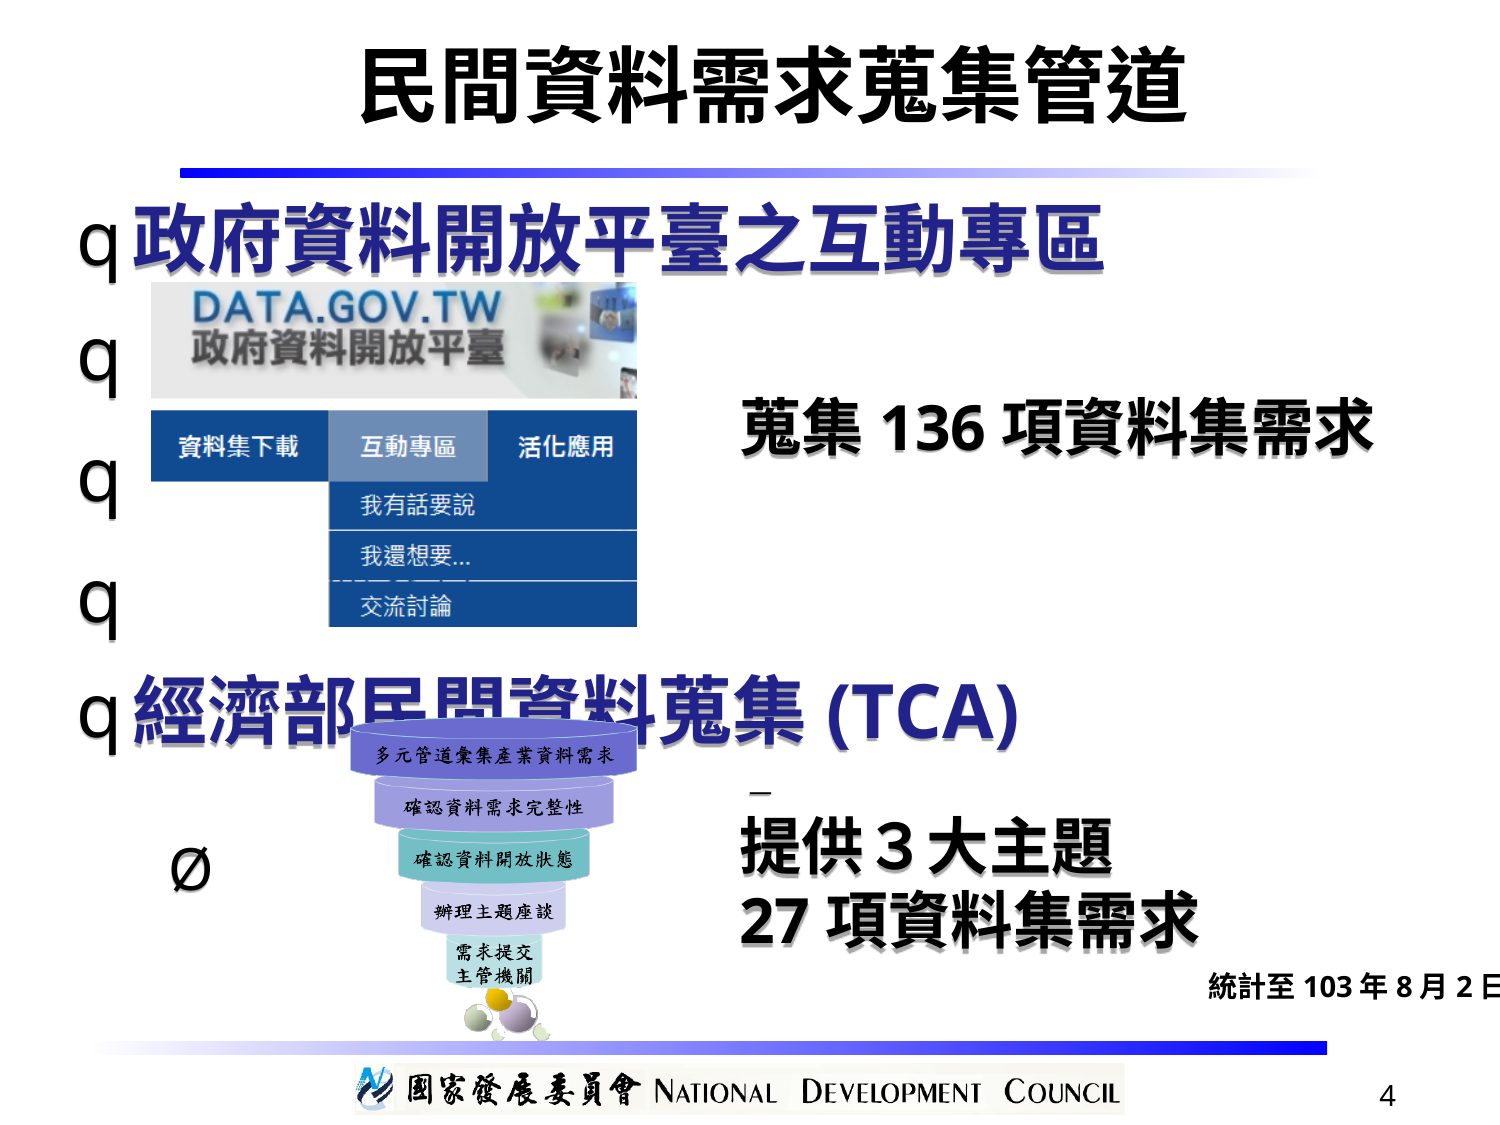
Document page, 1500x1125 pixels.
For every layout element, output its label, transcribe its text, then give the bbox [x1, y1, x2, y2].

title 民間資料需求蒐集管道 [97, 19, 1448, 147]
text_box 4 [1364, 1070, 1490, 1106]
text_box 蒐集136項資料集需求 [724, 380, 1373, 472]
text_box 提供３大主題 27項資料集需求 [724, 799, 1209, 966]
list 政府資料開放平臺之互動專區 經濟部民間資料蒐集(TCA) [76, 191, 1341, 1033]
picture [151, 282, 637, 627]
text_box 統計至103年8月2日 [1193, 961, 1489, 1012]
picture [350, 717, 637, 1041]
